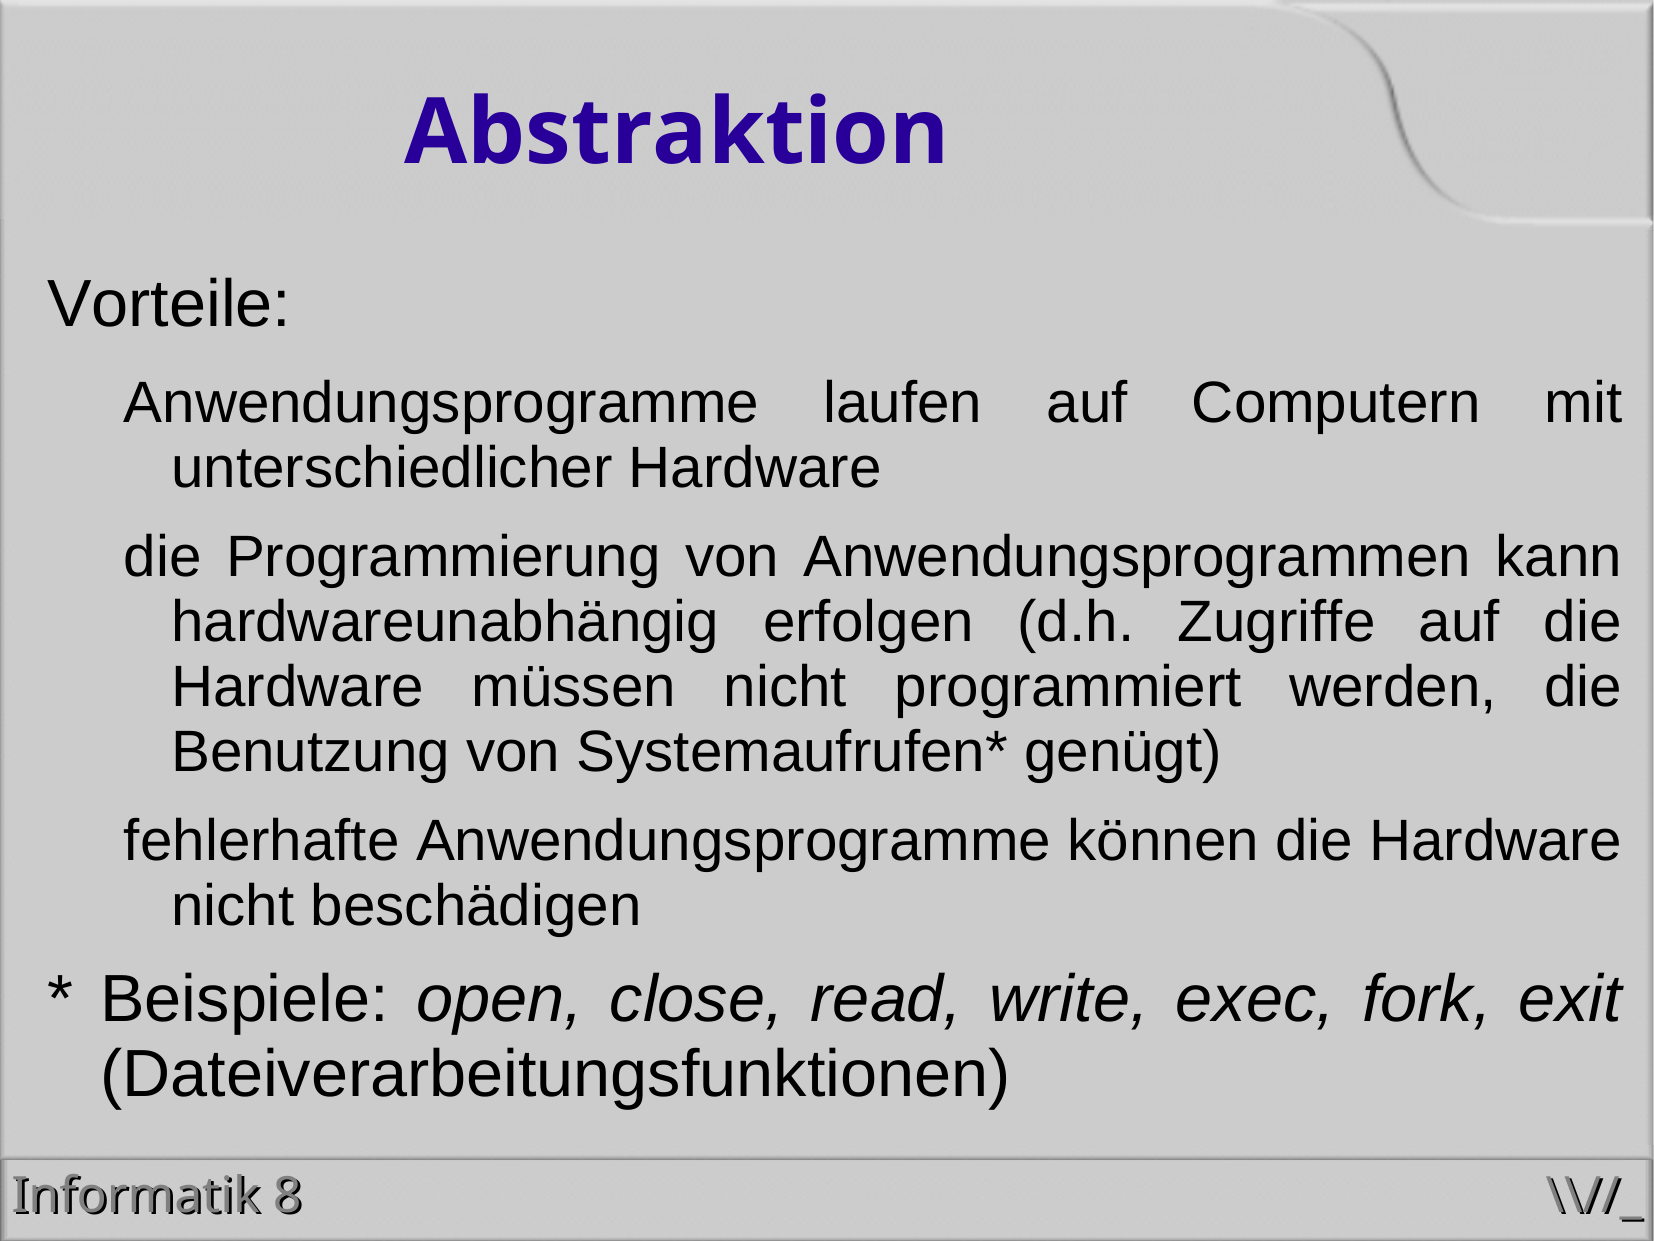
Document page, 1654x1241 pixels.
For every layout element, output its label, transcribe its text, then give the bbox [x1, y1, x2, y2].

list Vorteile: Anwendungsprogramme laufen auf Computern mit unterschiedlicher Hardware die Programmierung von Anwendungsprogrammen kann hardwareunabhängig erfolgen (d.h. Zugriffe auf die Hardware müssen nicht programmiert werden, die Benutzung von Systemaufrufen* genügt) fehlerhafte Anwendungsprogramme können die Hardware nicht beschädigen * Beispiele: open, close, read, write, exec, fork, exit (Dateiverarbeitungsfunktionen) [29, 265, 1625, 1127]
picture [0, 0, 1654, 1241]
title Abstraktion [36, 16, 1319, 242]
